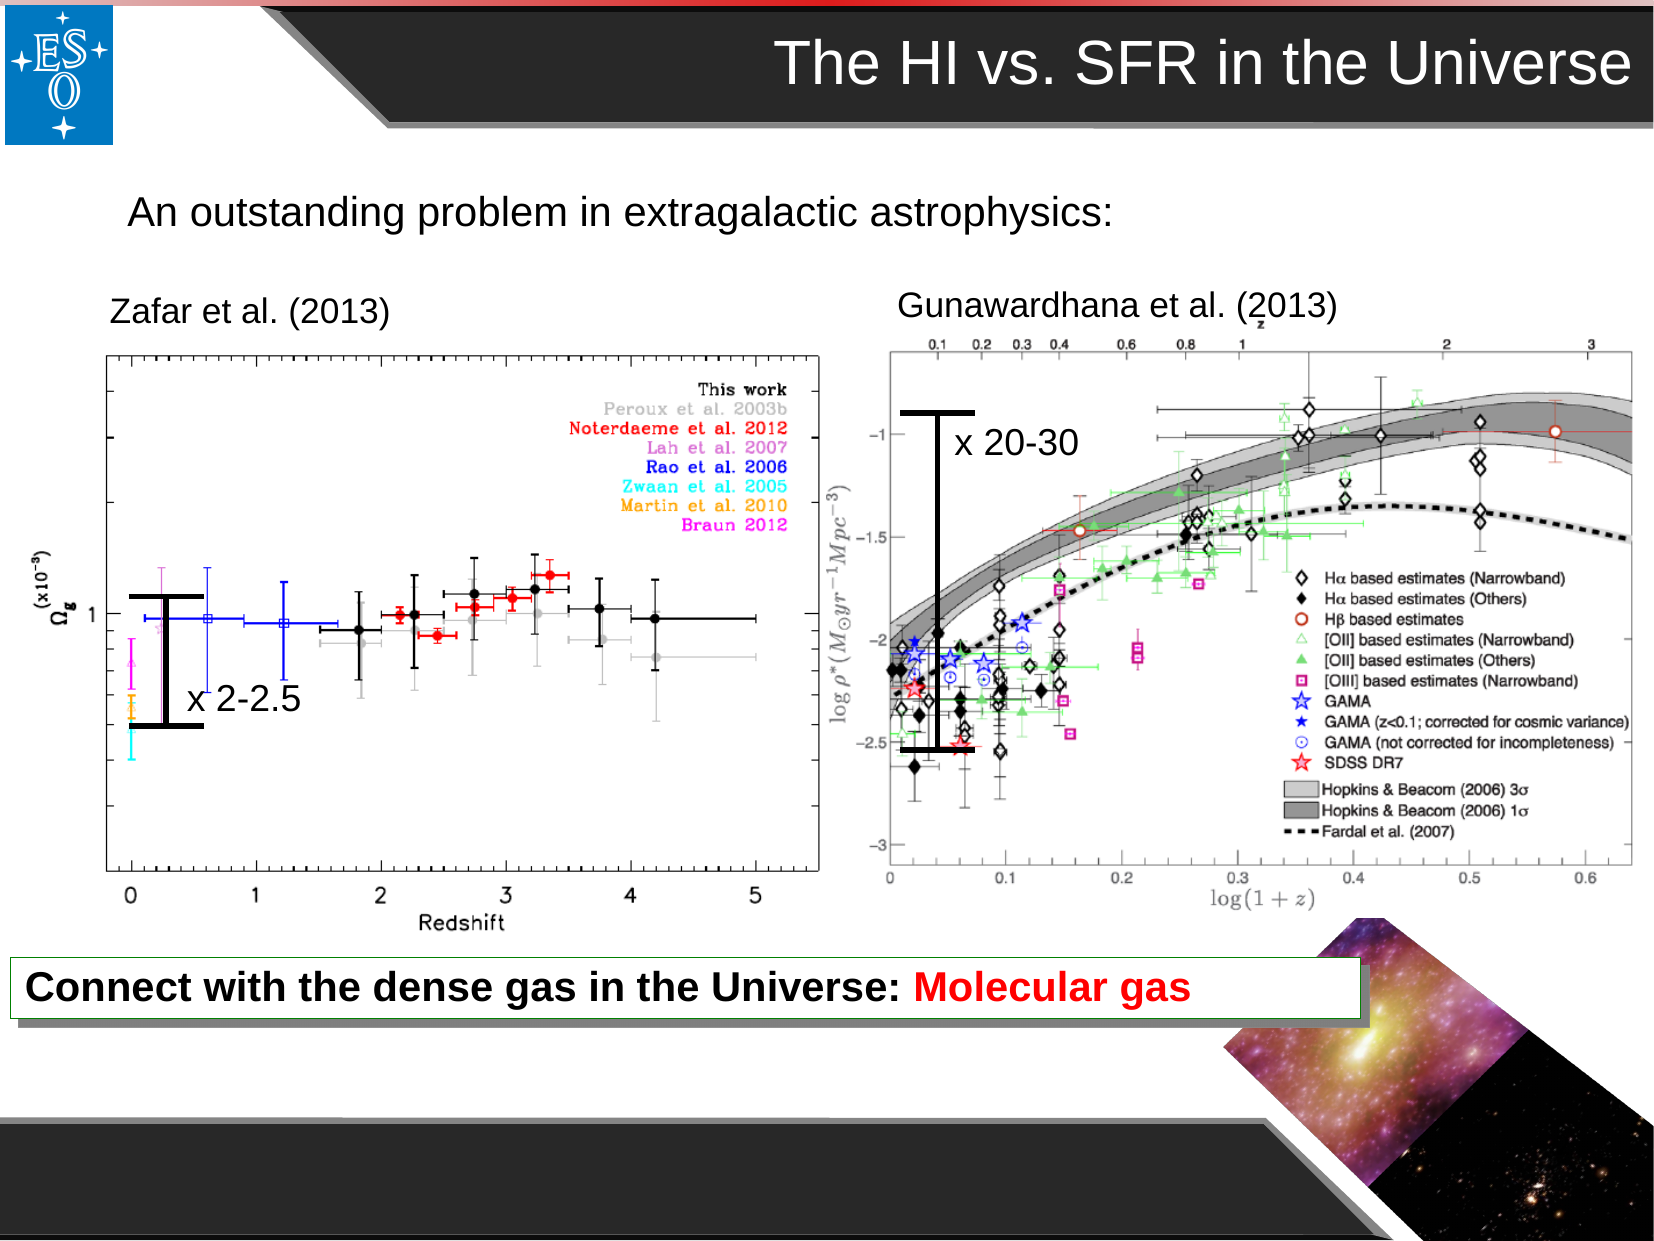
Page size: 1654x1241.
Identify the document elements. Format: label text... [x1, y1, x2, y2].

picture [27, 315, 1654, 1241]
text_box Gunawardhana et al. (2013) [882, 278, 1520, 333]
text_box x 2-2.5 [172, 670, 323, 728]
text_box x 20-30 [939, 414, 1165, 472]
text_box Connect with the dense gas in the Universe: Molecular gas [10, 957, 1361, 1019]
text_box Zafar et al. (2013) [94, 284, 620, 340]
picture [5, 5, 113, 145]
text_box An outstanding problem in extragalactic astrophysics: [112, 181, 1613, 243]
title The HI vs. SFR in the Universe [397, 19, 1635, 106]
